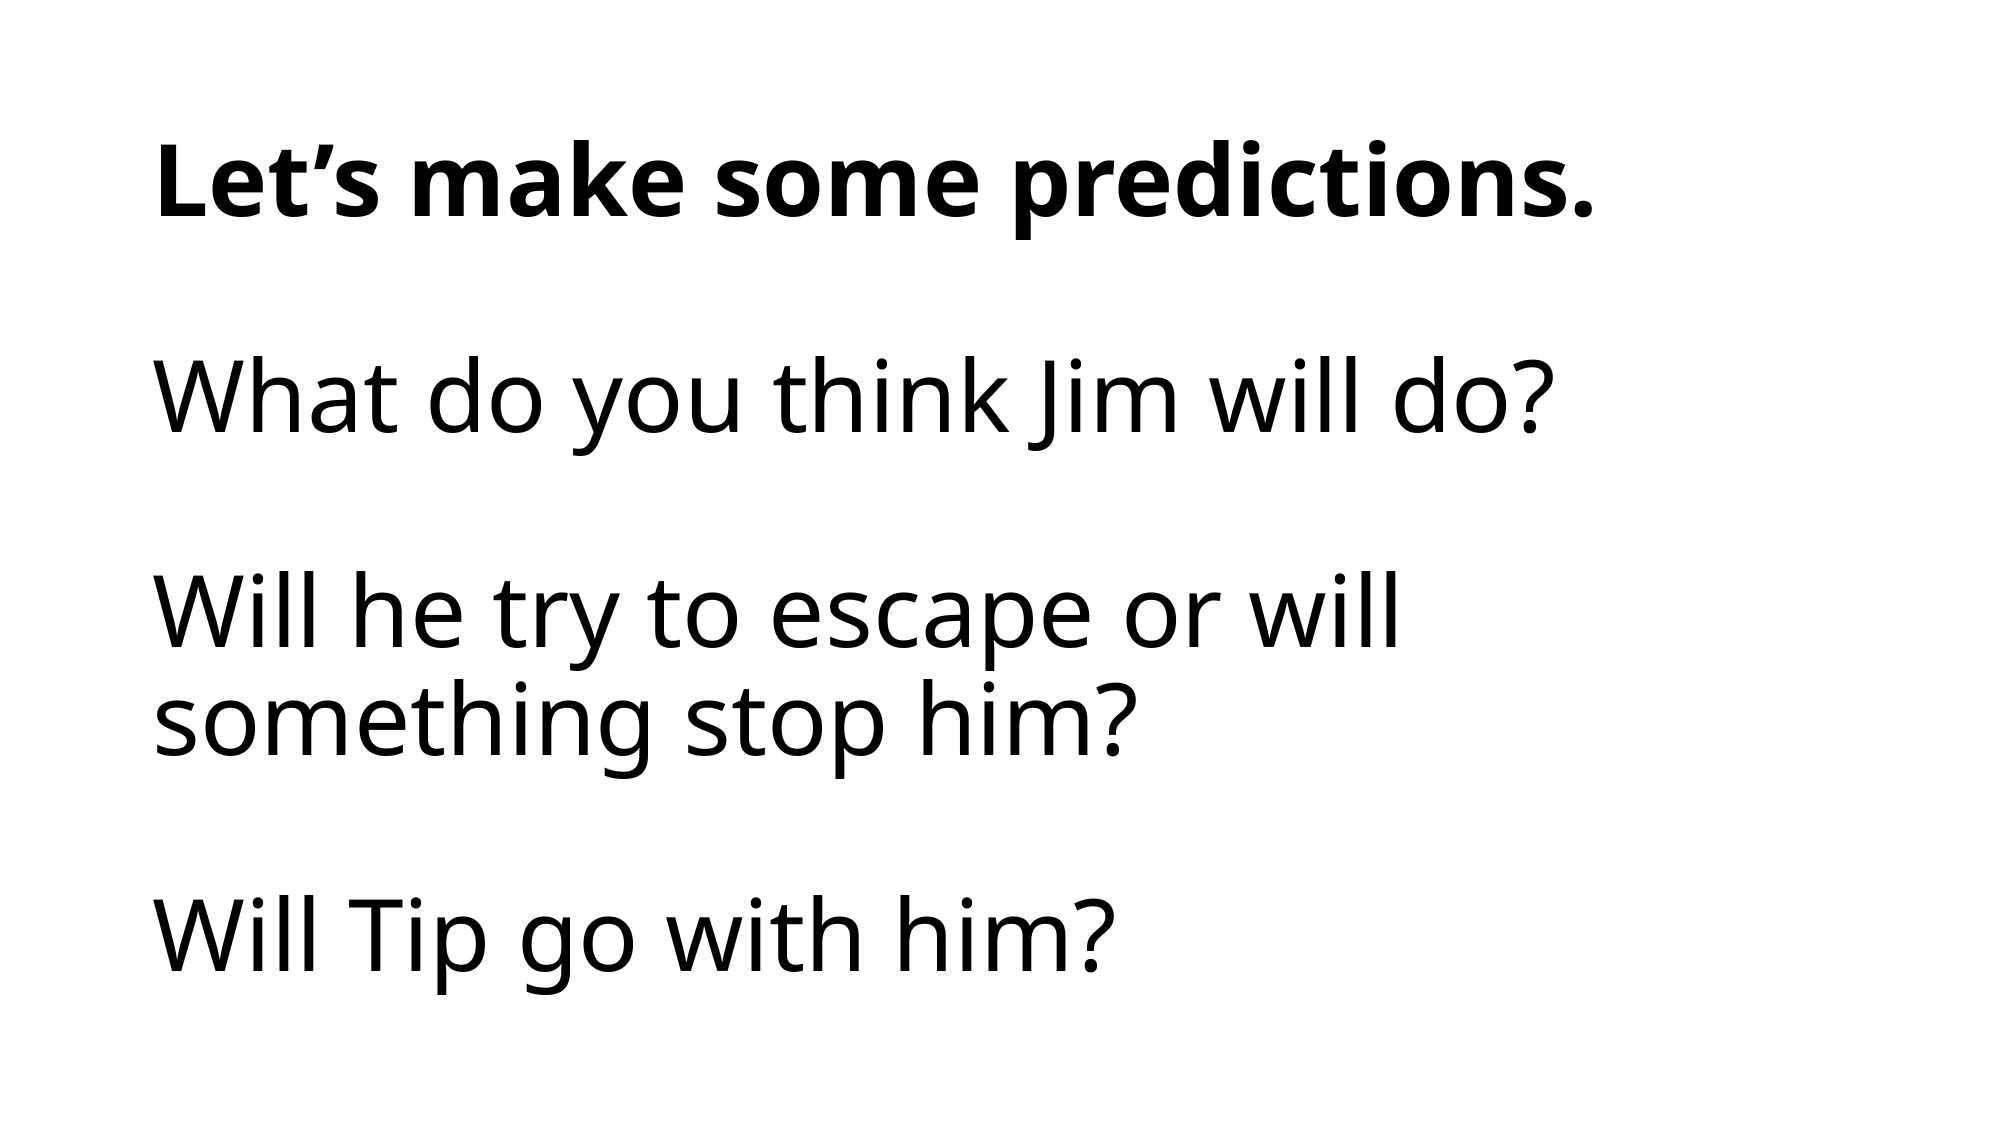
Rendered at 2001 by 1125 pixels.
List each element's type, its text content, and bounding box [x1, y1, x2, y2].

title Let’s make some predictions. What do you think Jim will do? Will he try to escape or will something stop him? Will Tip go with him? [137, 59, 1863, 1064]
